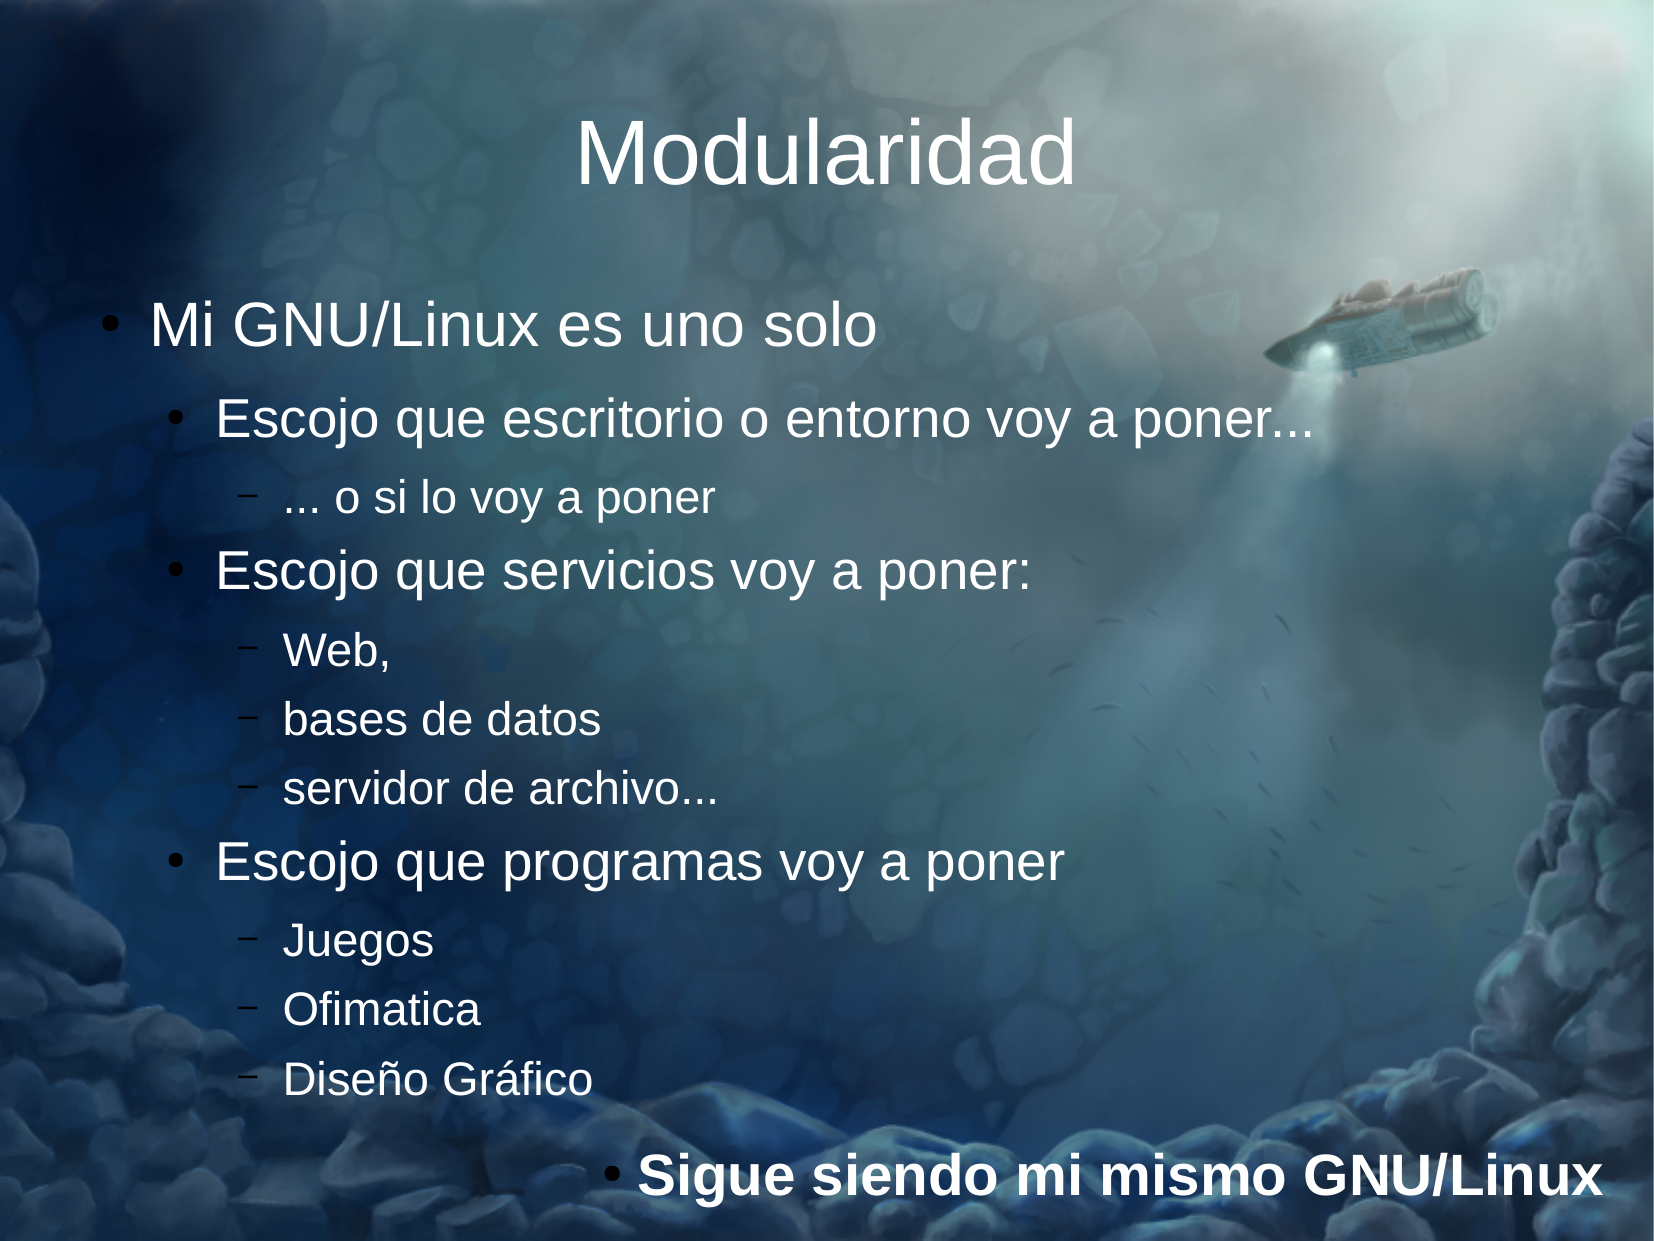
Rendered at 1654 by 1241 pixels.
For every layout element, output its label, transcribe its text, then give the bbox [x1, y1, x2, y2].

title Modularidad [82, 49, 1571, 257]
picture [0, 0, 1654, 1241]
list Mi GNU/Linux es uno solo Escojo que escritorio o entorno voy a poner... ... o si lo voy a poner Escojo que servicios voy a poner: Web, bases de datos servidor de archivo... Escojo que programas voy a poner Juegos Ofimatica Diseño Gráfico [82, 290, 1571, 1109]
text_box Sigue siendo mi mismo GNU/Linux [587, 1135, 1621, 1216]
